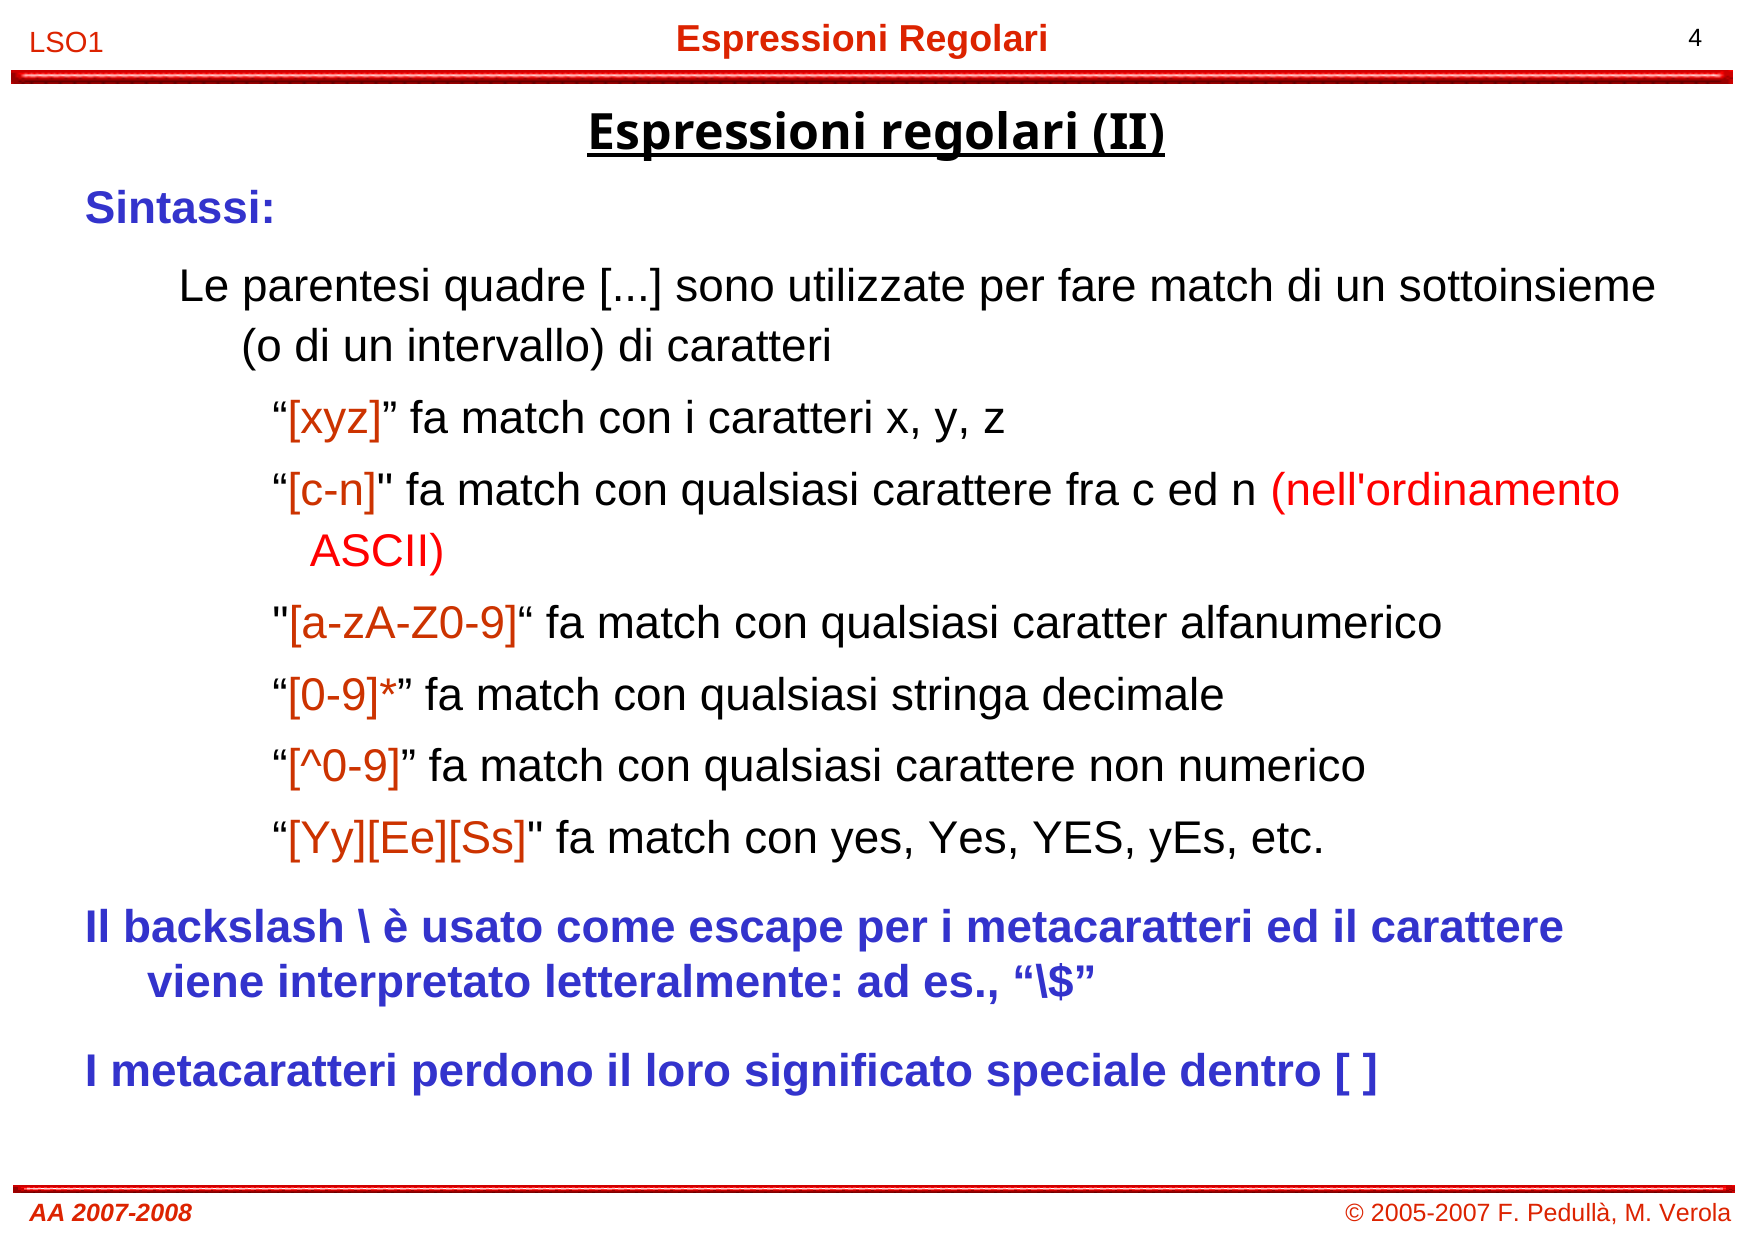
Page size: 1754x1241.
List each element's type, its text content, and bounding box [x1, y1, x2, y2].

list Sintassi: Le parentesi quadre [...] sono utilizzate per fare match di un sottoinsieme (o di un intervallo) di caratteri “[xyz]” fa match con i caratteri x, y, z “[c-n]" fa match con qualsiasi carattere fra c ed n (nell'ordinamento ASCII) "[a-zA-Z0-9]“ fa match con qualsiasi caratter alfanumerico “[0-9]*” fa match con qualsiasi stringa decimale “[^0-9]” fa match con qualsiasi carattere non numerico “[Yy][Ee][Ss]" fa match con yes, Yes, YES, yEs, etc. Il backslash \ è usato come escape per i metacaratteri ed il carattere viene interpretato letteralmente: ad es., “\$” I metacaratteri perdono il loro significato speciale dentro [ ] [70, 171, 1708, 1135]
picture [13, 1185, 1735, 1193]
title Espressioni regolari (II) [548, 84, 1205, 171]
picture [11, 70, 1733, 84]
